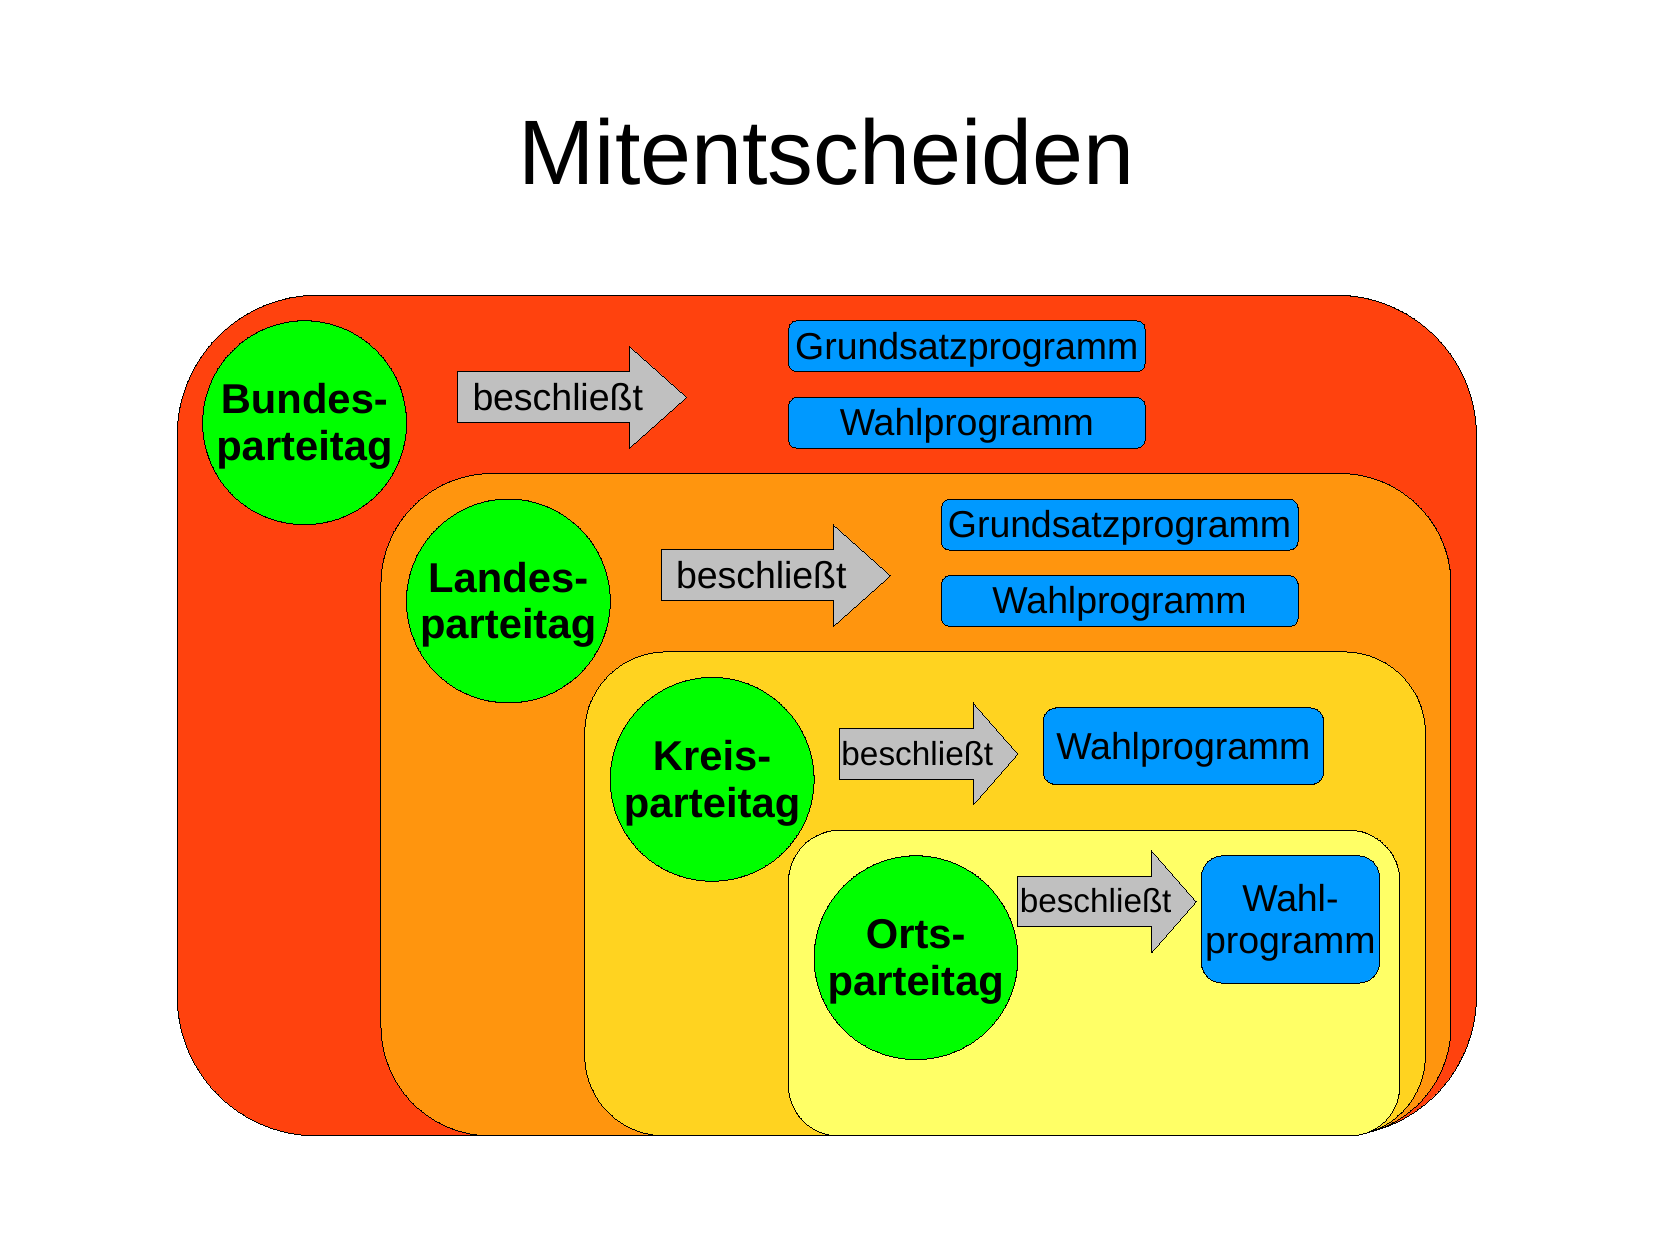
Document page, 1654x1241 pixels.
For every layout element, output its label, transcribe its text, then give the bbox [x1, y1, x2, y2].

text_box Bundes- parteitag [202, 320, 407, 525]
text_box Wahl- programm [1201, 855, 1380, 984]
text_box Grundsatzprogramm [788, 320, 1146, 372]
text_box Orts- parteitag [814, 855, 1018, 1060]
text_box Landes- parteitag [406, 499, 611, 703]
title Mitentscheiden [82, 49, 1571, 257]
text_box Wahlprogramm [788, 397, 1146, 449]
text_box [177, 295, 1477, 1136]
text_box beschließt [457, 346, 687, 449]
text_box beschließt [839, 702, 1018, 805]
text_box beschließt [661, 524, 891, 627]
text_box Kreis- parteitag [610, 677, 815, 882]
text_box Wahlprogramm [941, 575, 1299, 627]
text_box Grundsatzprogramm [941, 499, 1299, 551]
text_box Wahlprogramm [1043, 707, 1324, 785]
text_box beschließt [1017, 850, 1197, 953]
